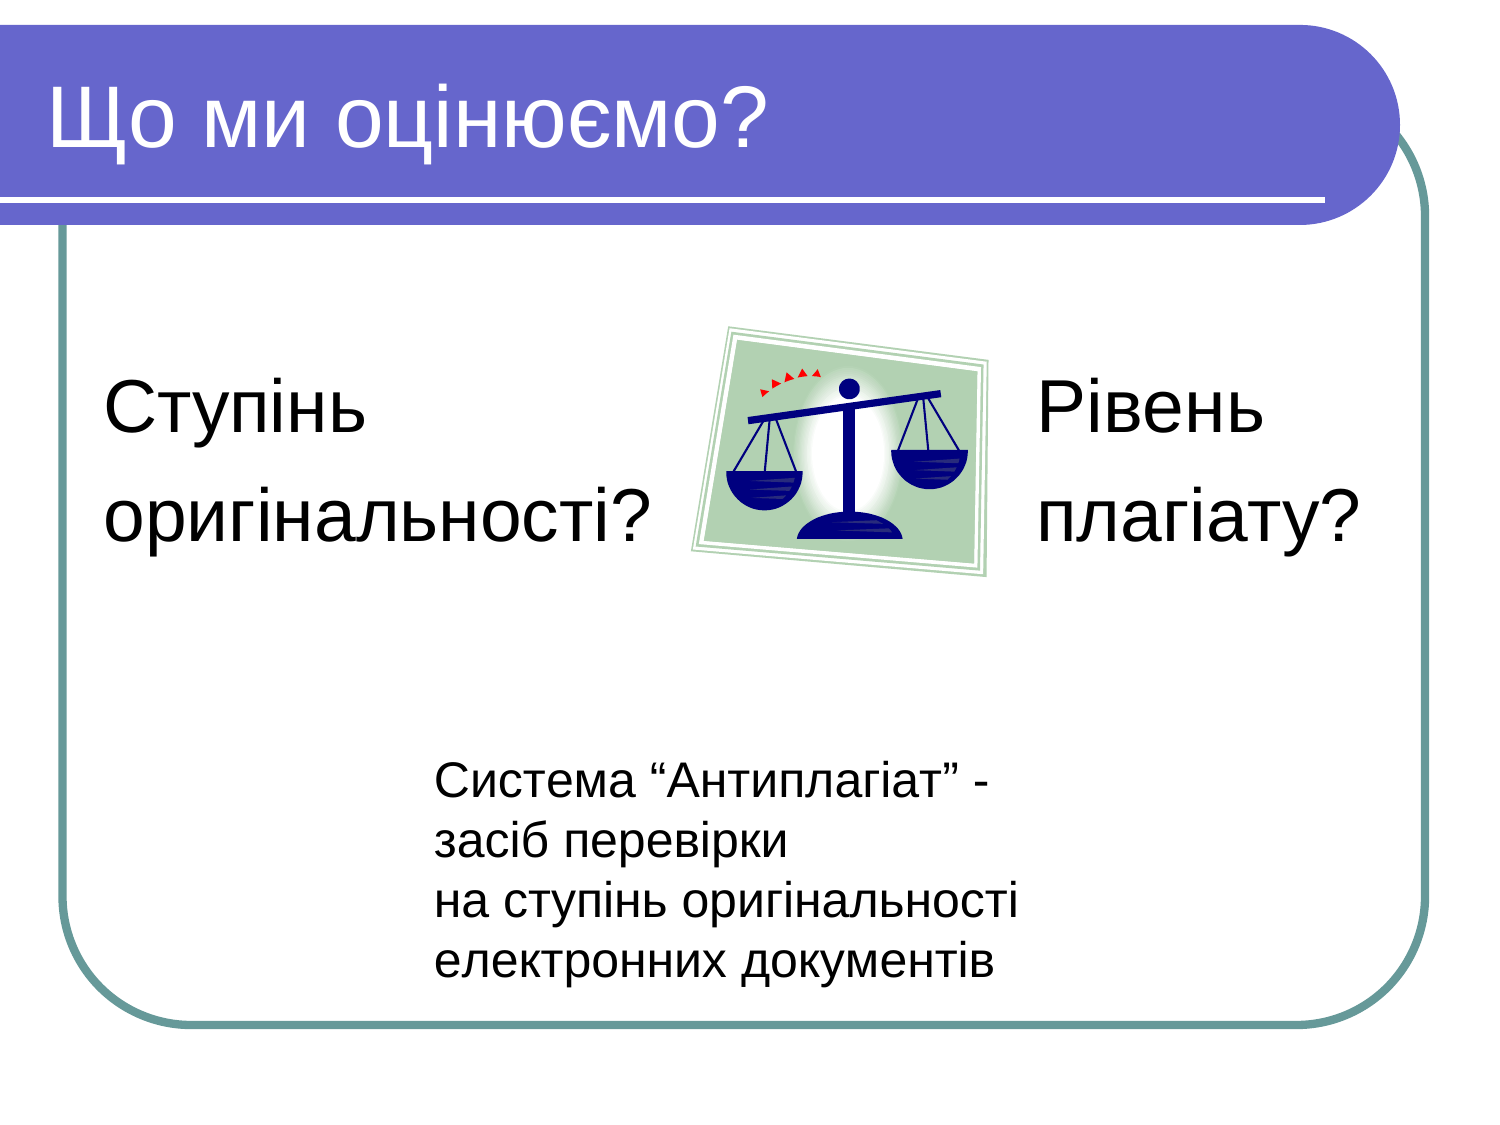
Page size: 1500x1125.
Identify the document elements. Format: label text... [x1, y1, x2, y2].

text_box Система “Антиплагіат” - засіб перевірки на ступінь оригінальності електронних документів [419, 739, 1132, 995]
list Ступінь оригінальності? [88, 350, 680, 587]
list Рівень плагіату? [1021, 350, 1400, 598]
picture [690, 326, 989, 578]
title Що ми оцінюємо? [31, 37, 1347, 188]
